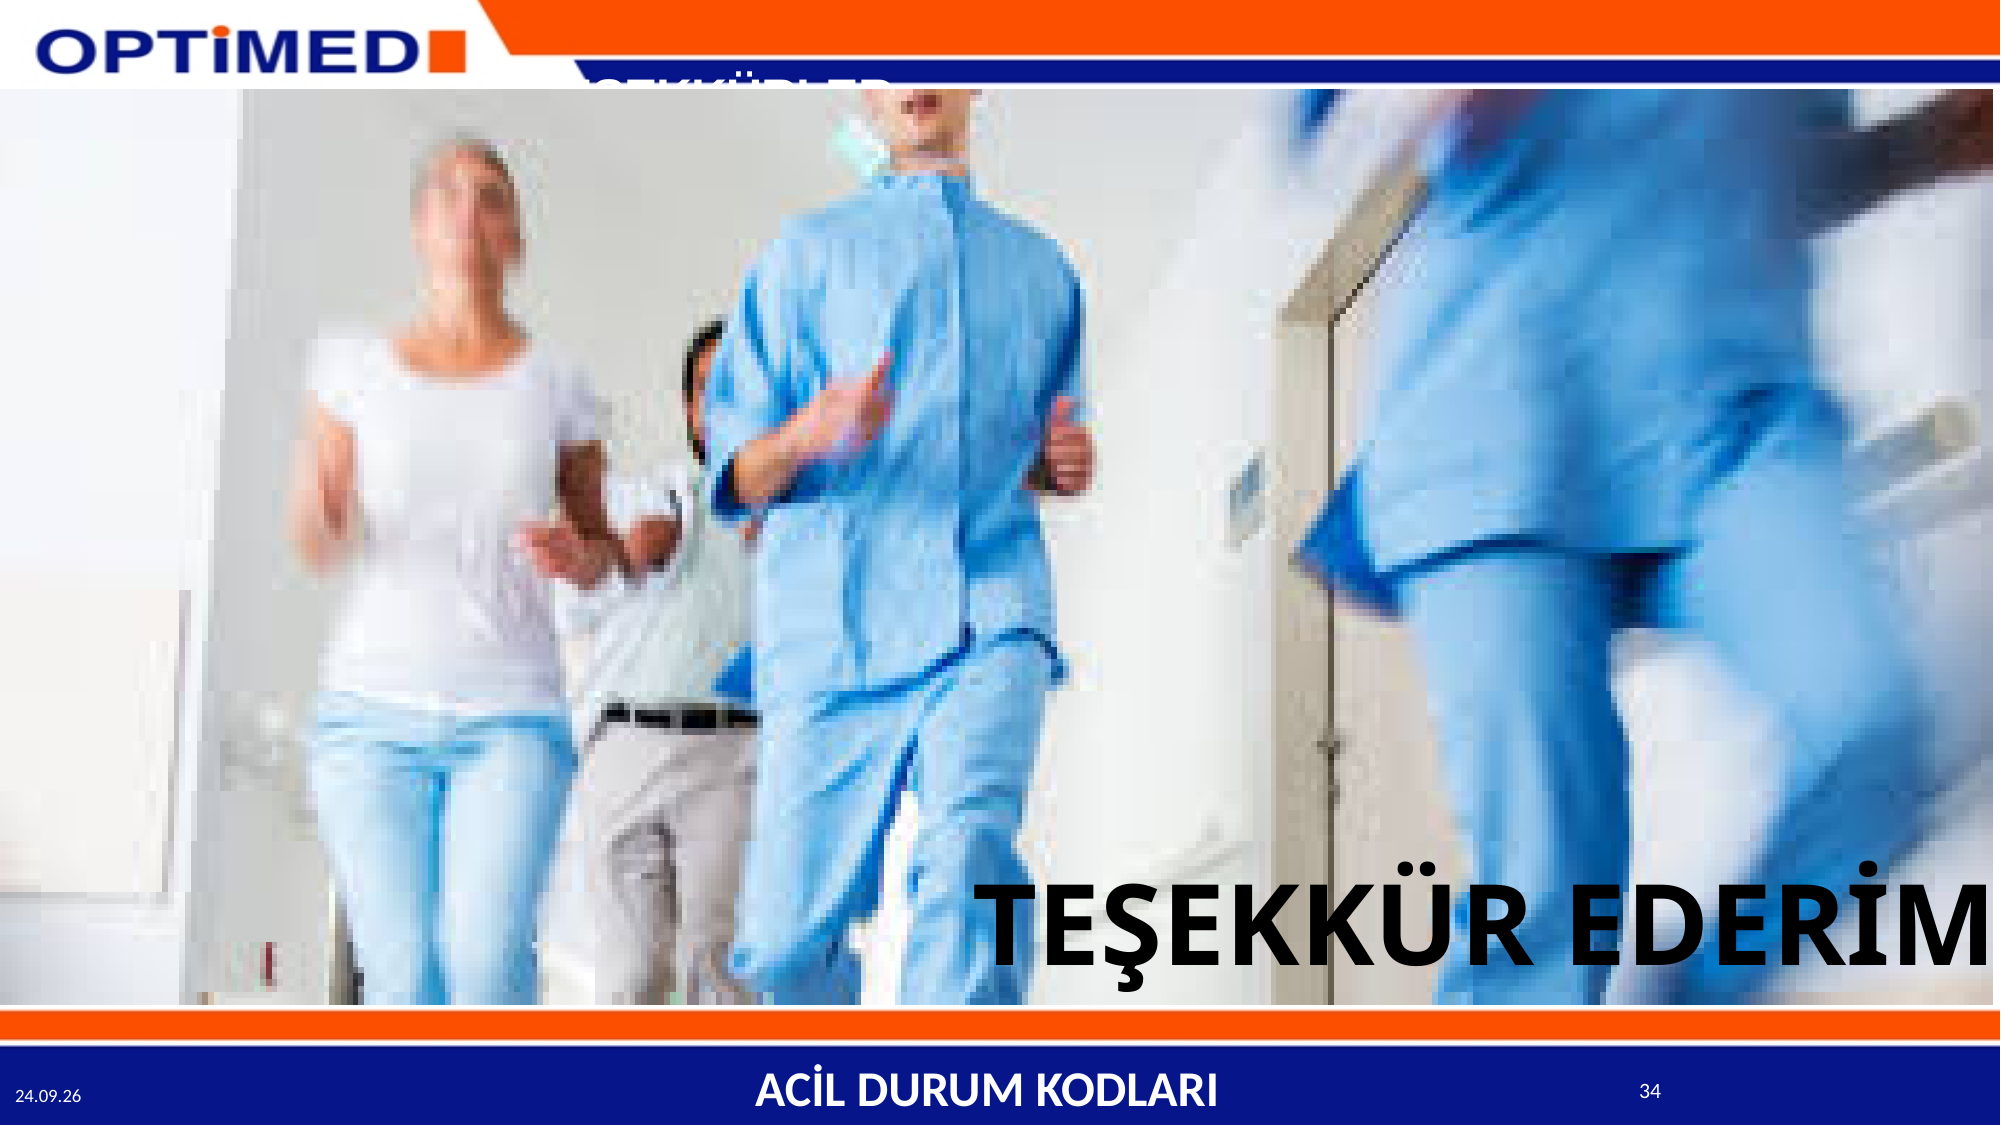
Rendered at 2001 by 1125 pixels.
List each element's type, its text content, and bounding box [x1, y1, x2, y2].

text_box [0, 1005, 1977, 1120]
text_box TEŞEKKÜR EDERİM [957, 837, 2000, 1006]
picture [1625, 1006, 2000, 1125]
picture [602, 84, 615, 89]
text_box ACİL DURUM KODLARI [350, 1049, 1625, 1125]
picture [772, 85, 787, 89]
picture [869, 85, 884, 89]
title TEŞEKKÜRLER [515, 7, 1961, 62]
text_box 12.10.2021 [0, 1065, 350, 1125]
picture [0, 0, 2000, 1005]
